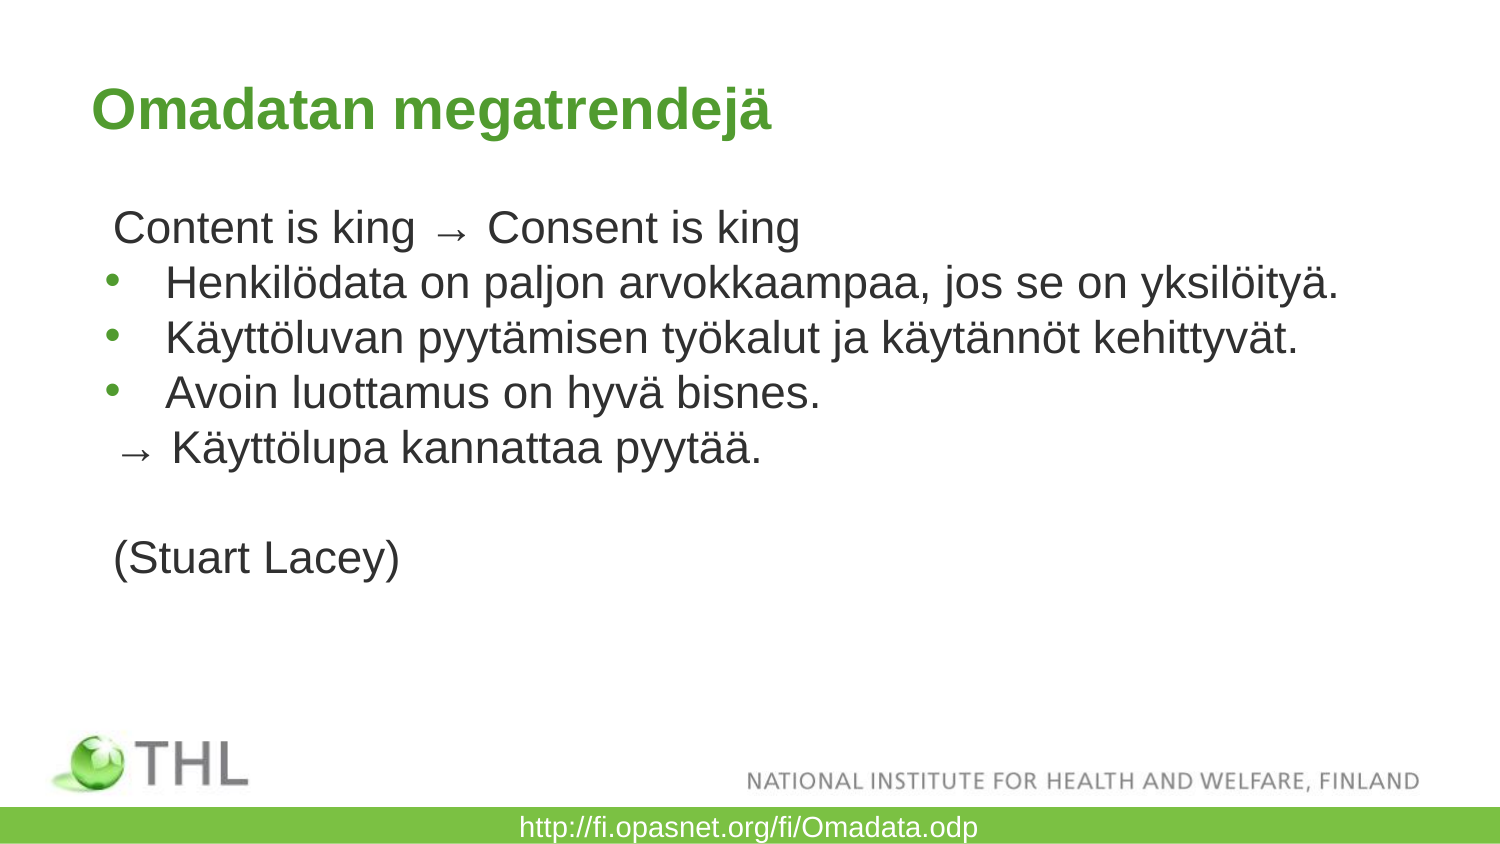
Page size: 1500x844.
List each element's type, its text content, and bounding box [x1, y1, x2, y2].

picture [715, 763, 1465, 801]
picture [24, 719, 275, 803]
title Omadatan megatrendejä [76, 32, 1424, 156]
list Content is king → Consent is king Henkilödata on paljon arvokkaampaa, jos se on yksilöityä. Käyttöluvan pyytämisen työkalut ja käytännöt kehittyvät. Avoin luottamus on hyvä bisnes. → Käyttölupa kannattaa pyytää. (Stuart Lacey) [75, 182, 1424, 724]
